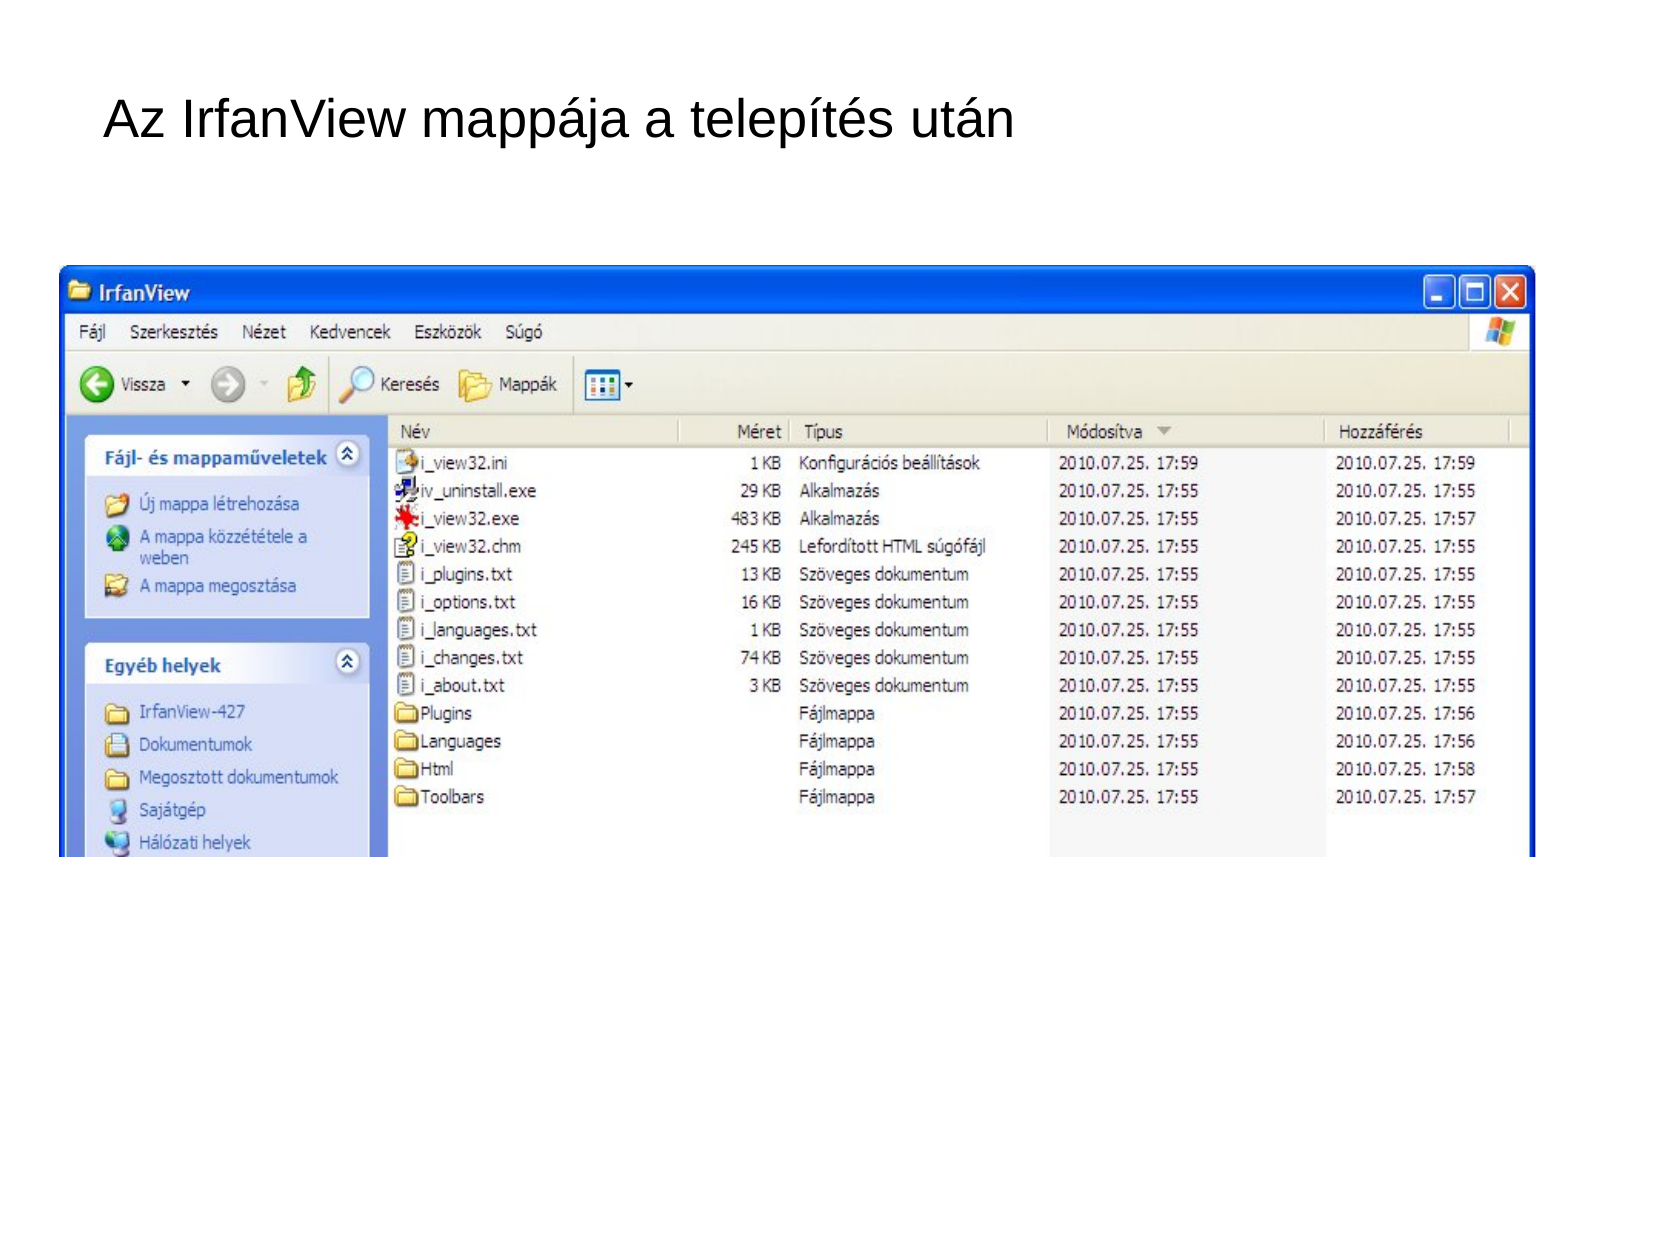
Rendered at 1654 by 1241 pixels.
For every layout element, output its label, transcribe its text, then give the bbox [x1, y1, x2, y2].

picture [59, 265, 1536, 857]
text_box Az IrfanView mappája a telepítés után [88, 81, 1032, 157]
